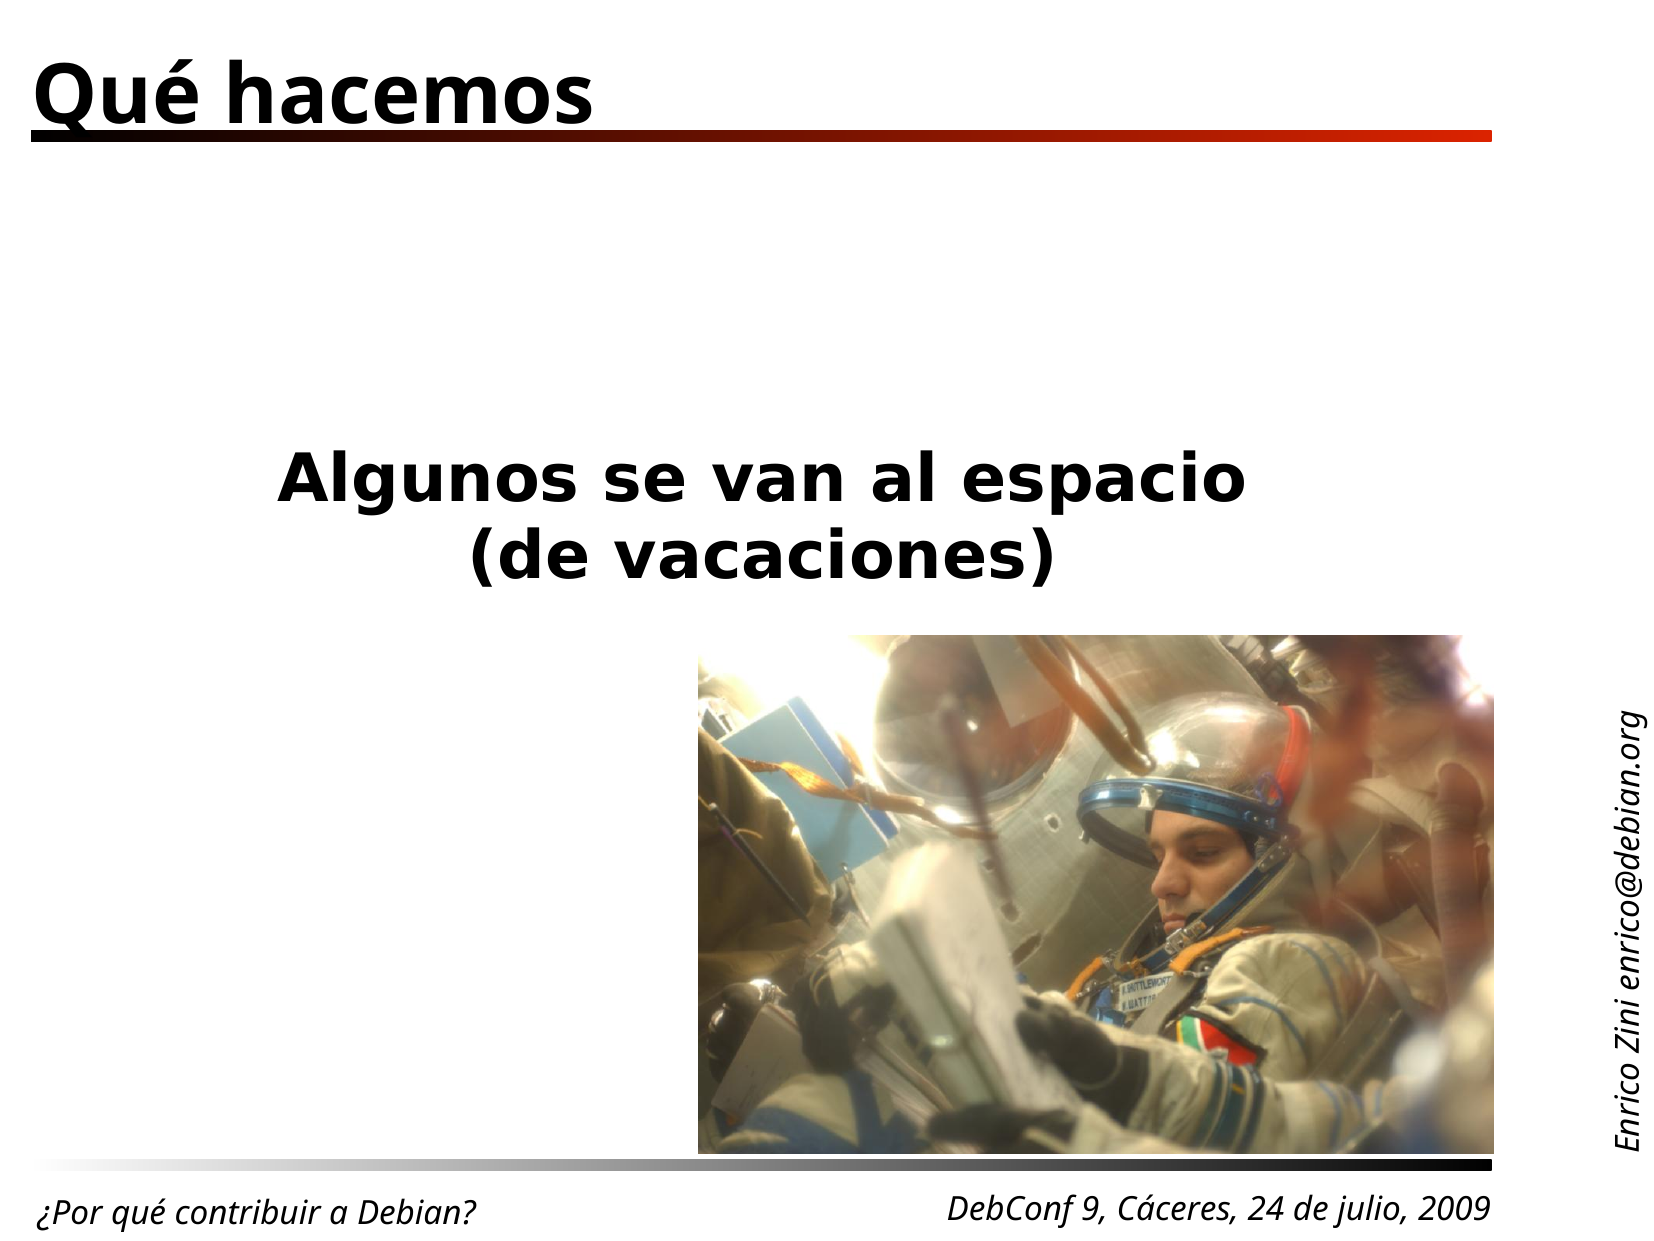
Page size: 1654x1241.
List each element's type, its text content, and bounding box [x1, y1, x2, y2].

text_box Qué hacemos [31, 34, 1438, 168]
picture [698, 635, 1494, 1154]
text_box Algunos se van al espacio (de vacaciones) [30, 439, 1495, 595]
